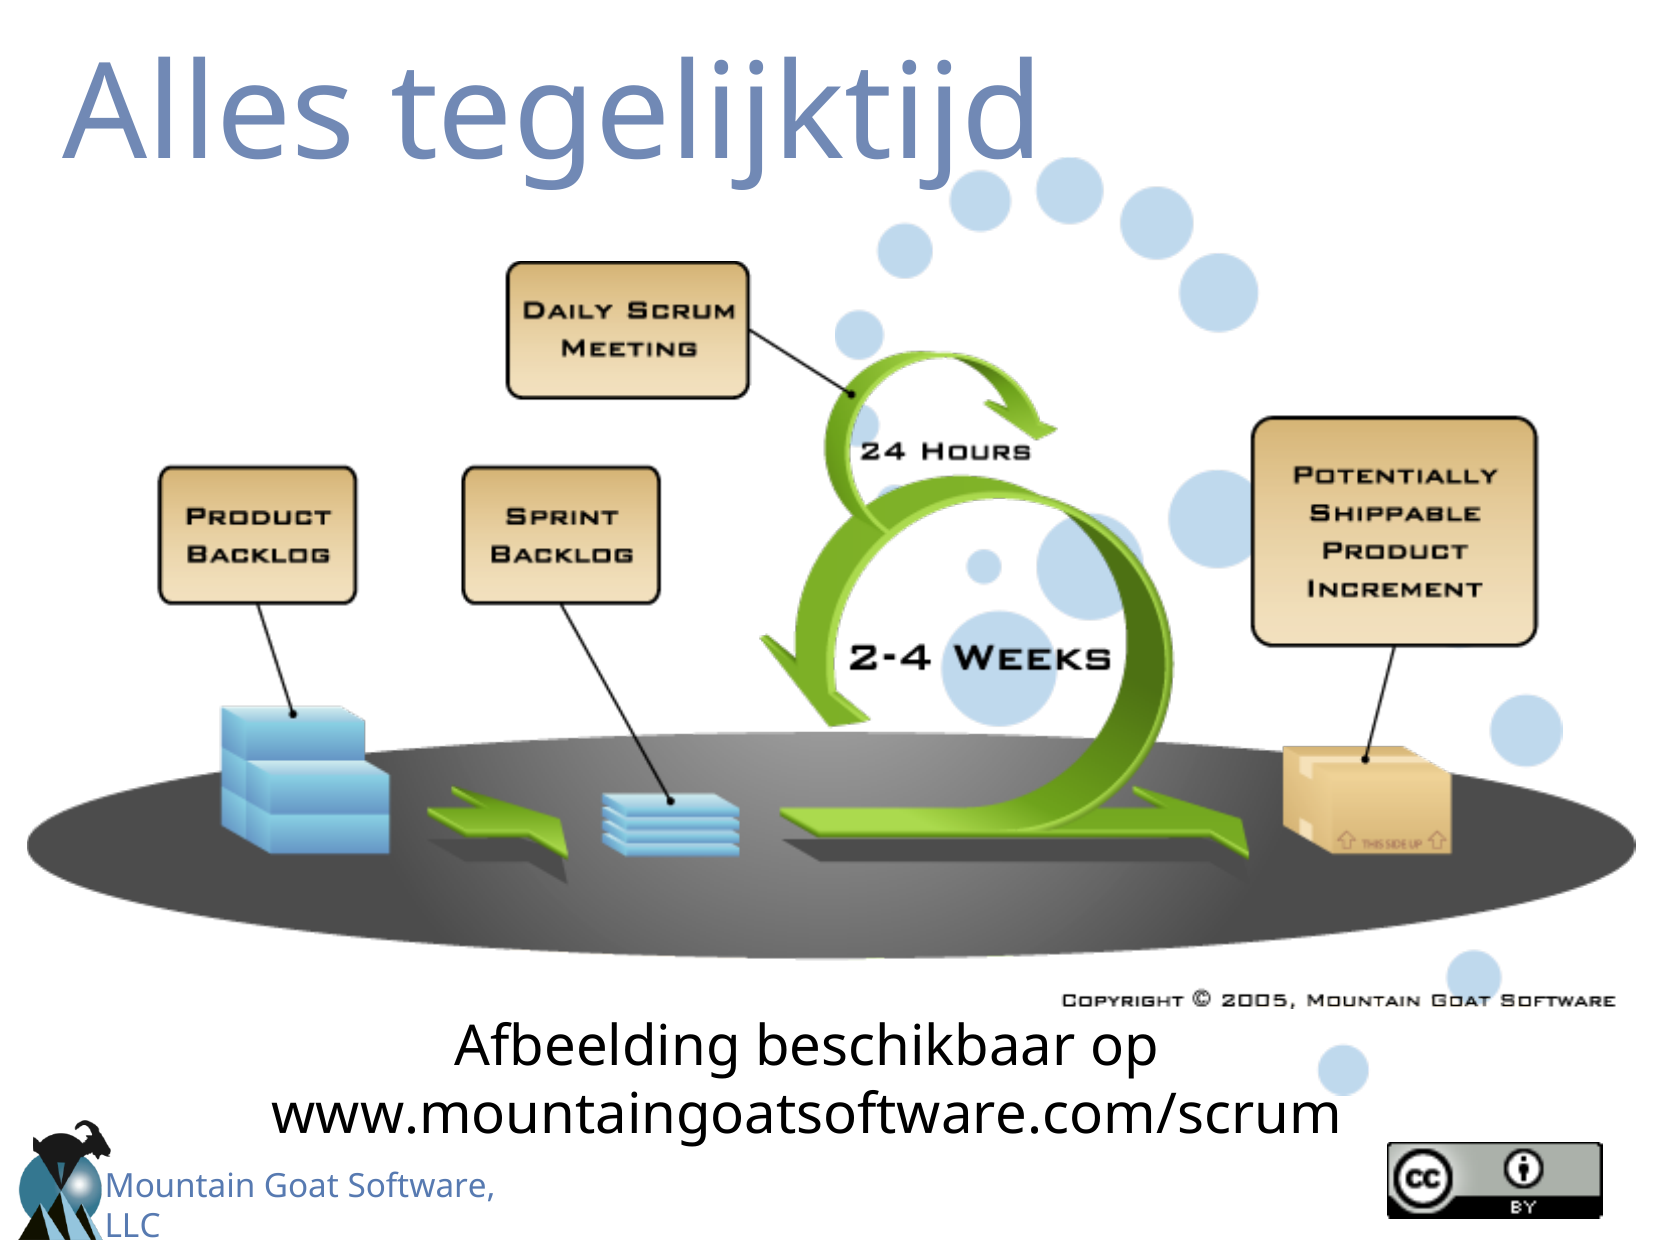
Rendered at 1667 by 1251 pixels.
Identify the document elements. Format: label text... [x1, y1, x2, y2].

title Alles tegelijktijd [56, 18, 1609, 194]
text_box Afbeelding beschikbaar op www.mountaingoatsoftware.com/scrum [253, 1006, 1360, 1148]
picture [1387, 1142, 1603, 1219]
picture [27, 194, 1636, 1096]
picture [18, 1120, 111, 1240]
